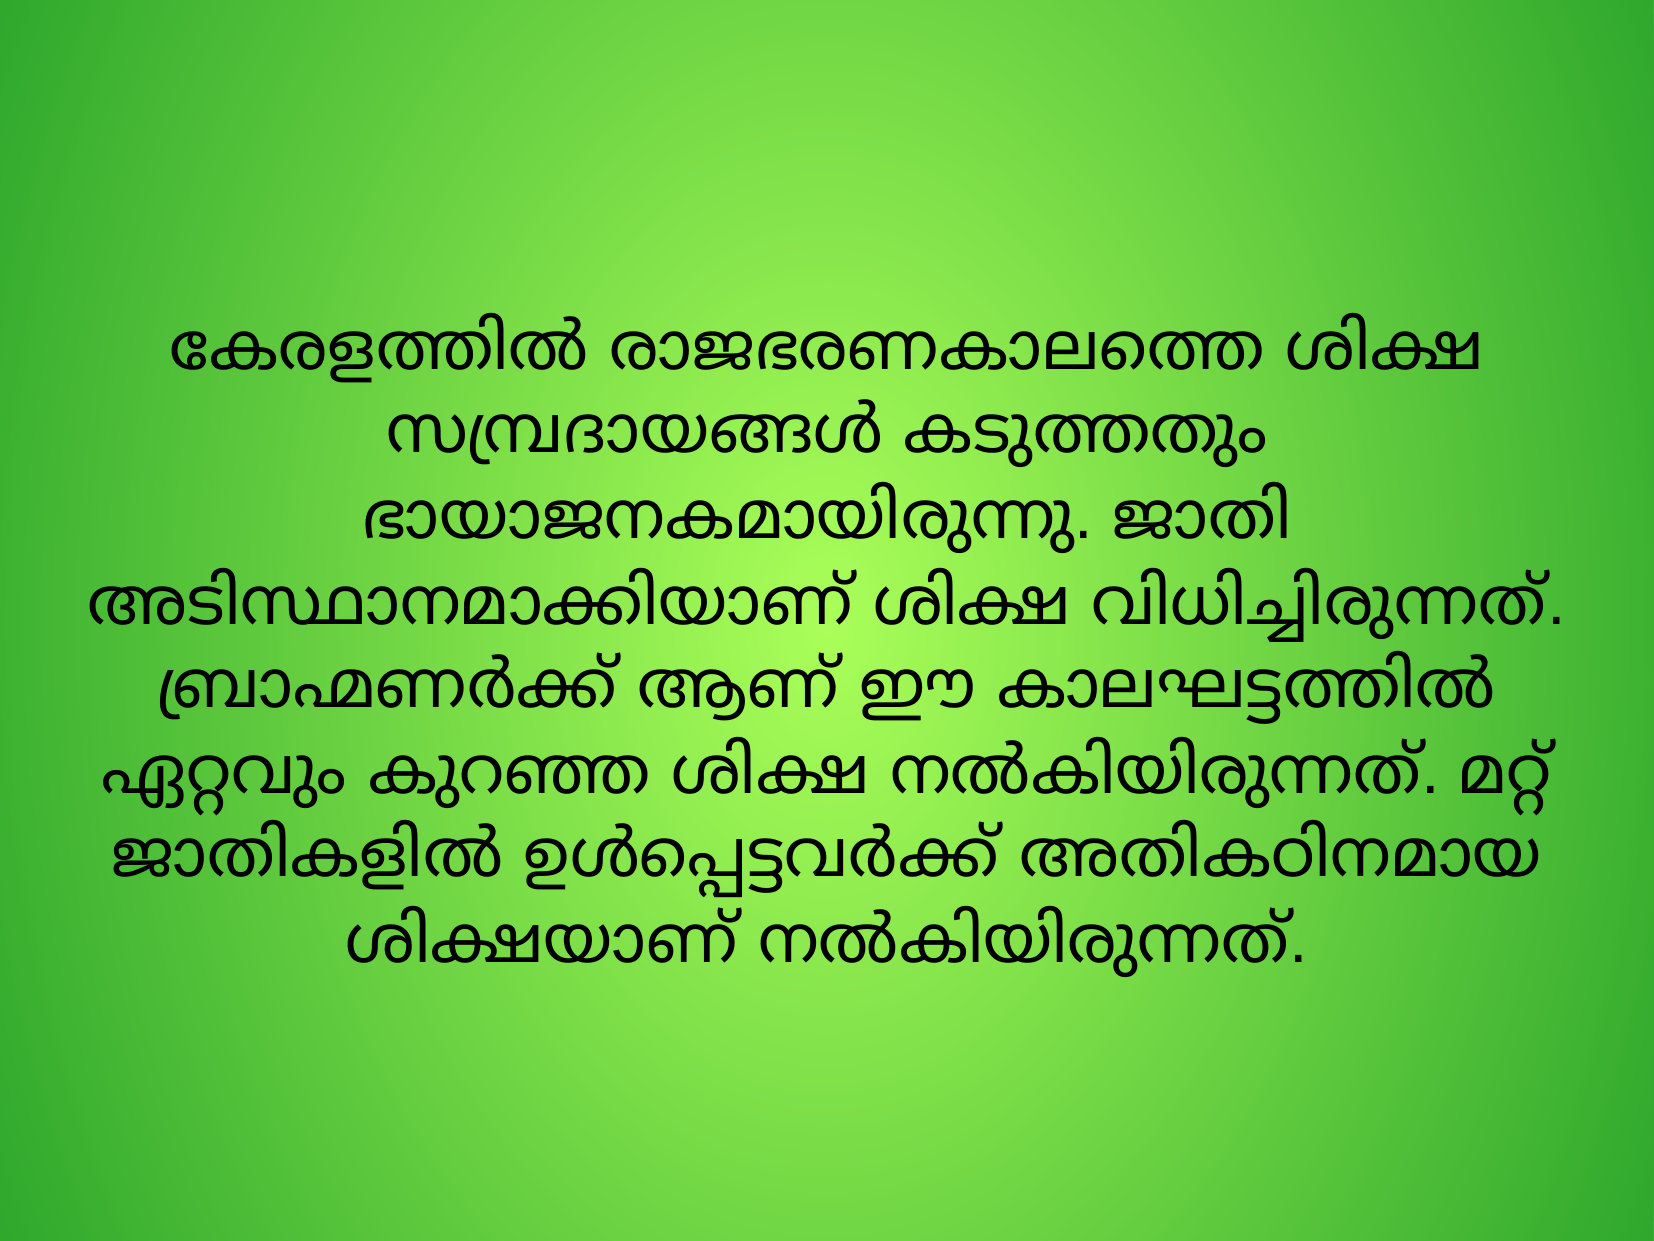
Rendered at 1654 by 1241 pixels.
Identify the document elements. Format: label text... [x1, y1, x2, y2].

subtitle കേരളത്തിൽ രാജഭരണകാലത്തെ ശിക്ഷ സമ്പ്രദായങ്ങൾ കടുത്തതും ഭായാജനകമായിരുന്നു. ജാതി അടിസ്ഥാനമാക്കിയാണ് ശിക്ഷ വിധിച്ചിരുന്നത്. ബ്രാഹ്മണർക്ക് ആണ് ഈ കാലഘട്ടത്തിൽ ഏറ്റവും കുറഞ്ഞ ശിക്ഷ നൽകിയിരുന്നത്. മറ്റ് ജാതികളിൽ ഉൾ‍പ്പെട്ടവർക്ക് അതികഠിനമായ ശിക്ഷയാണ് നൽകിയിരുന്നത്. [82, 287, 1571, 1013]
